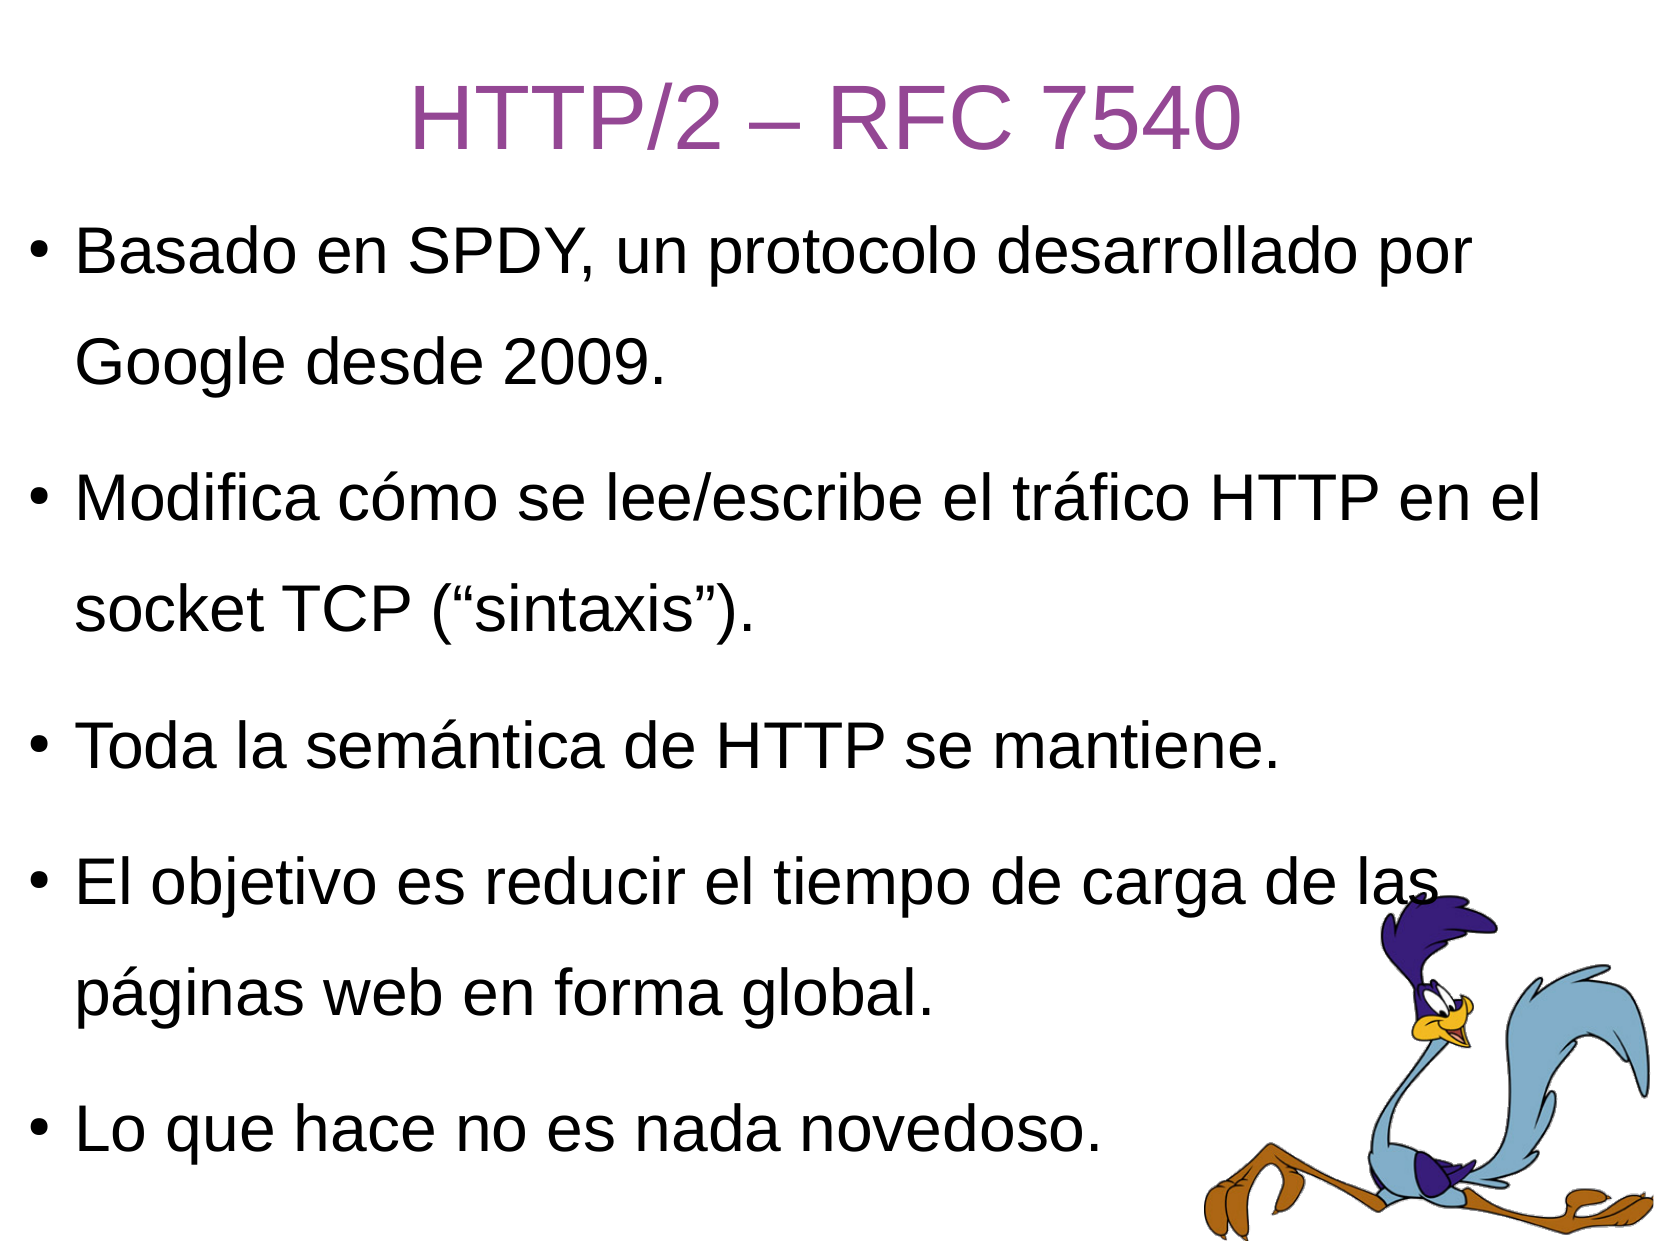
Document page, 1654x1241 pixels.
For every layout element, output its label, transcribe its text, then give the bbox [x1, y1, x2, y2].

picture [1204, 892, 1654, 1241]
title HTTP/2 – RFC 7540 [82, 13, 1571, 177]
list Basado en SPDY, un protocolo desarrollado por Google desde 2009. Modifica cómo se lee/escribe el tráfico HTTP en el socket TCP (“sintaxis”). Toda la semántica de HTTP se mantiene. El objetivo es reducir el tiempo de carga de las páginas web en forma global. Lo que hace no es nada novedoso. [11, 177, 1630, 1170]
